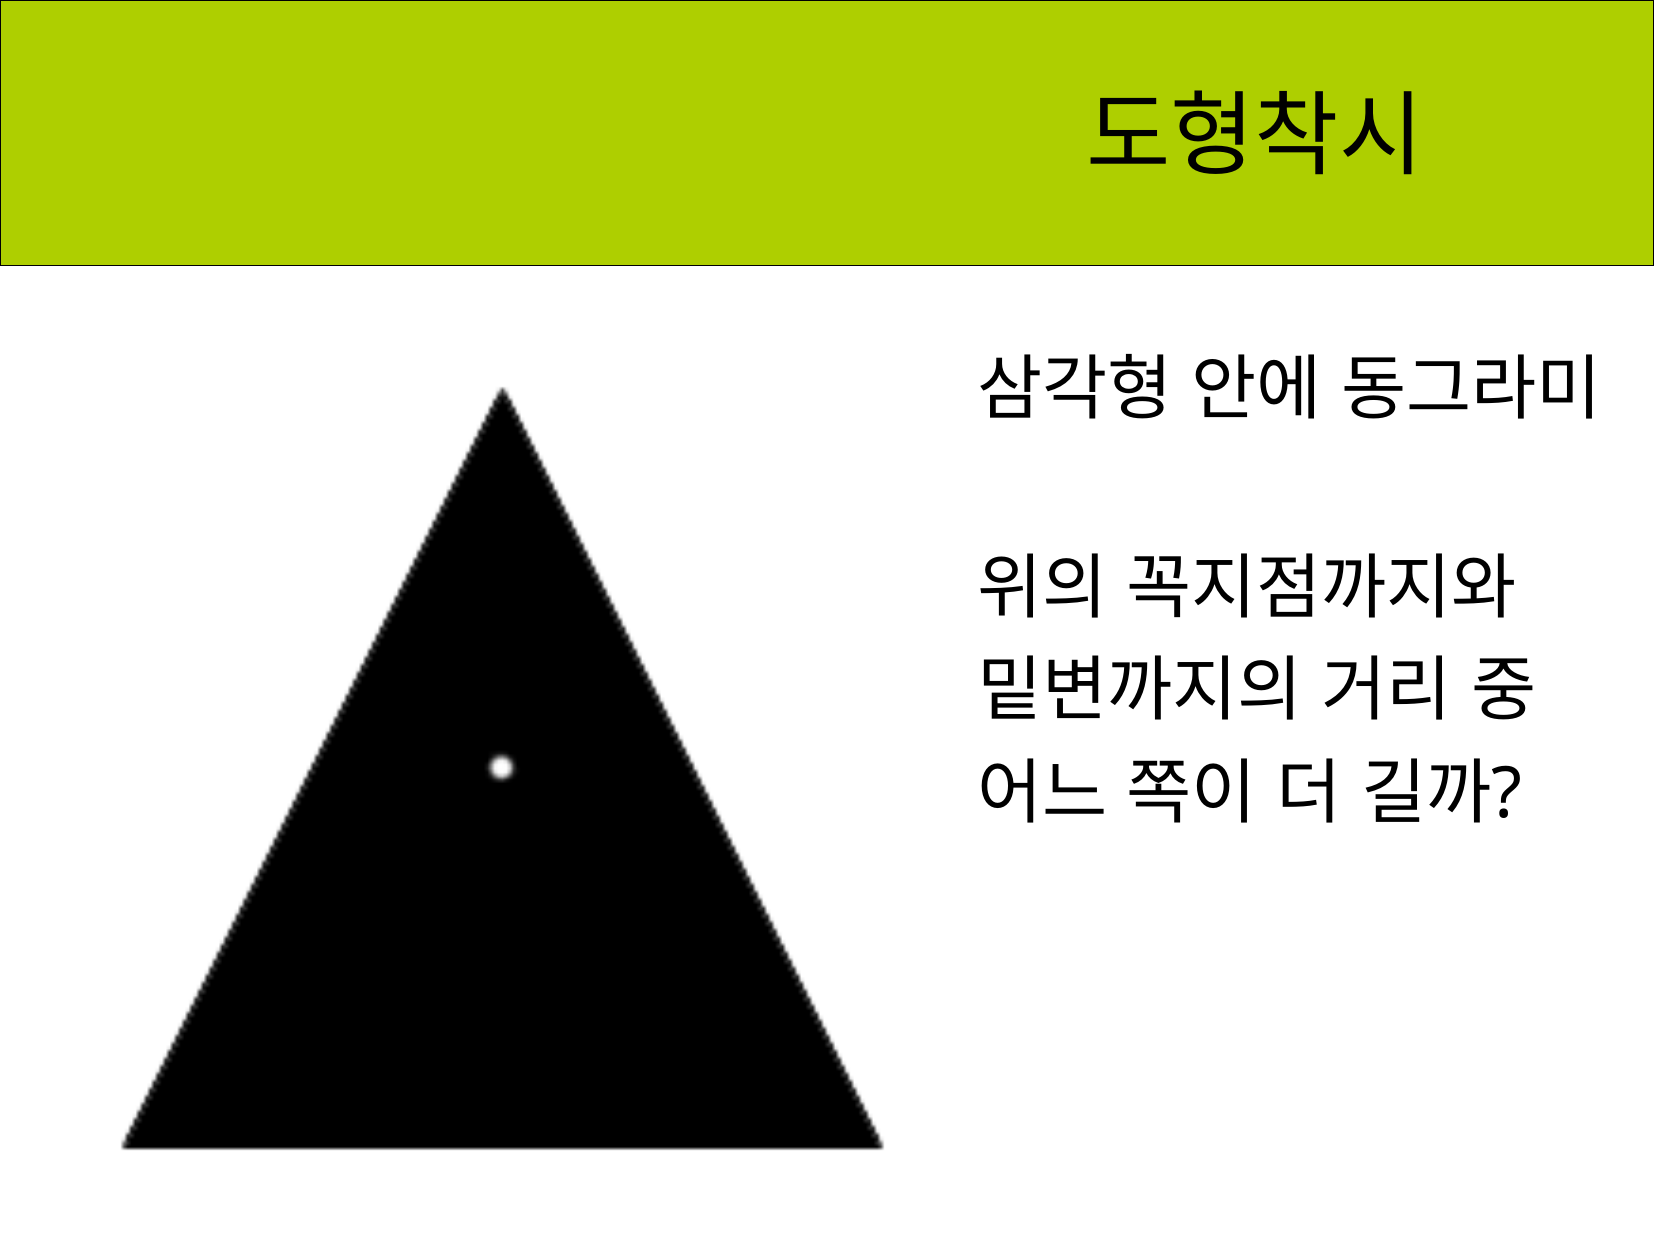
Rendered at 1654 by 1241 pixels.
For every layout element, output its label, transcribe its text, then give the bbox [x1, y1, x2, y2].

title 도형착시 [885, 49, 1625, 207]
picture [29, 295, 975, 1241]
text_box 삼각형 안에 동그라미 위의 꼭지점까지와 밑변까지의 거리 중 어느 쪽이 더 길까? [975, 323, 1630, 745]
